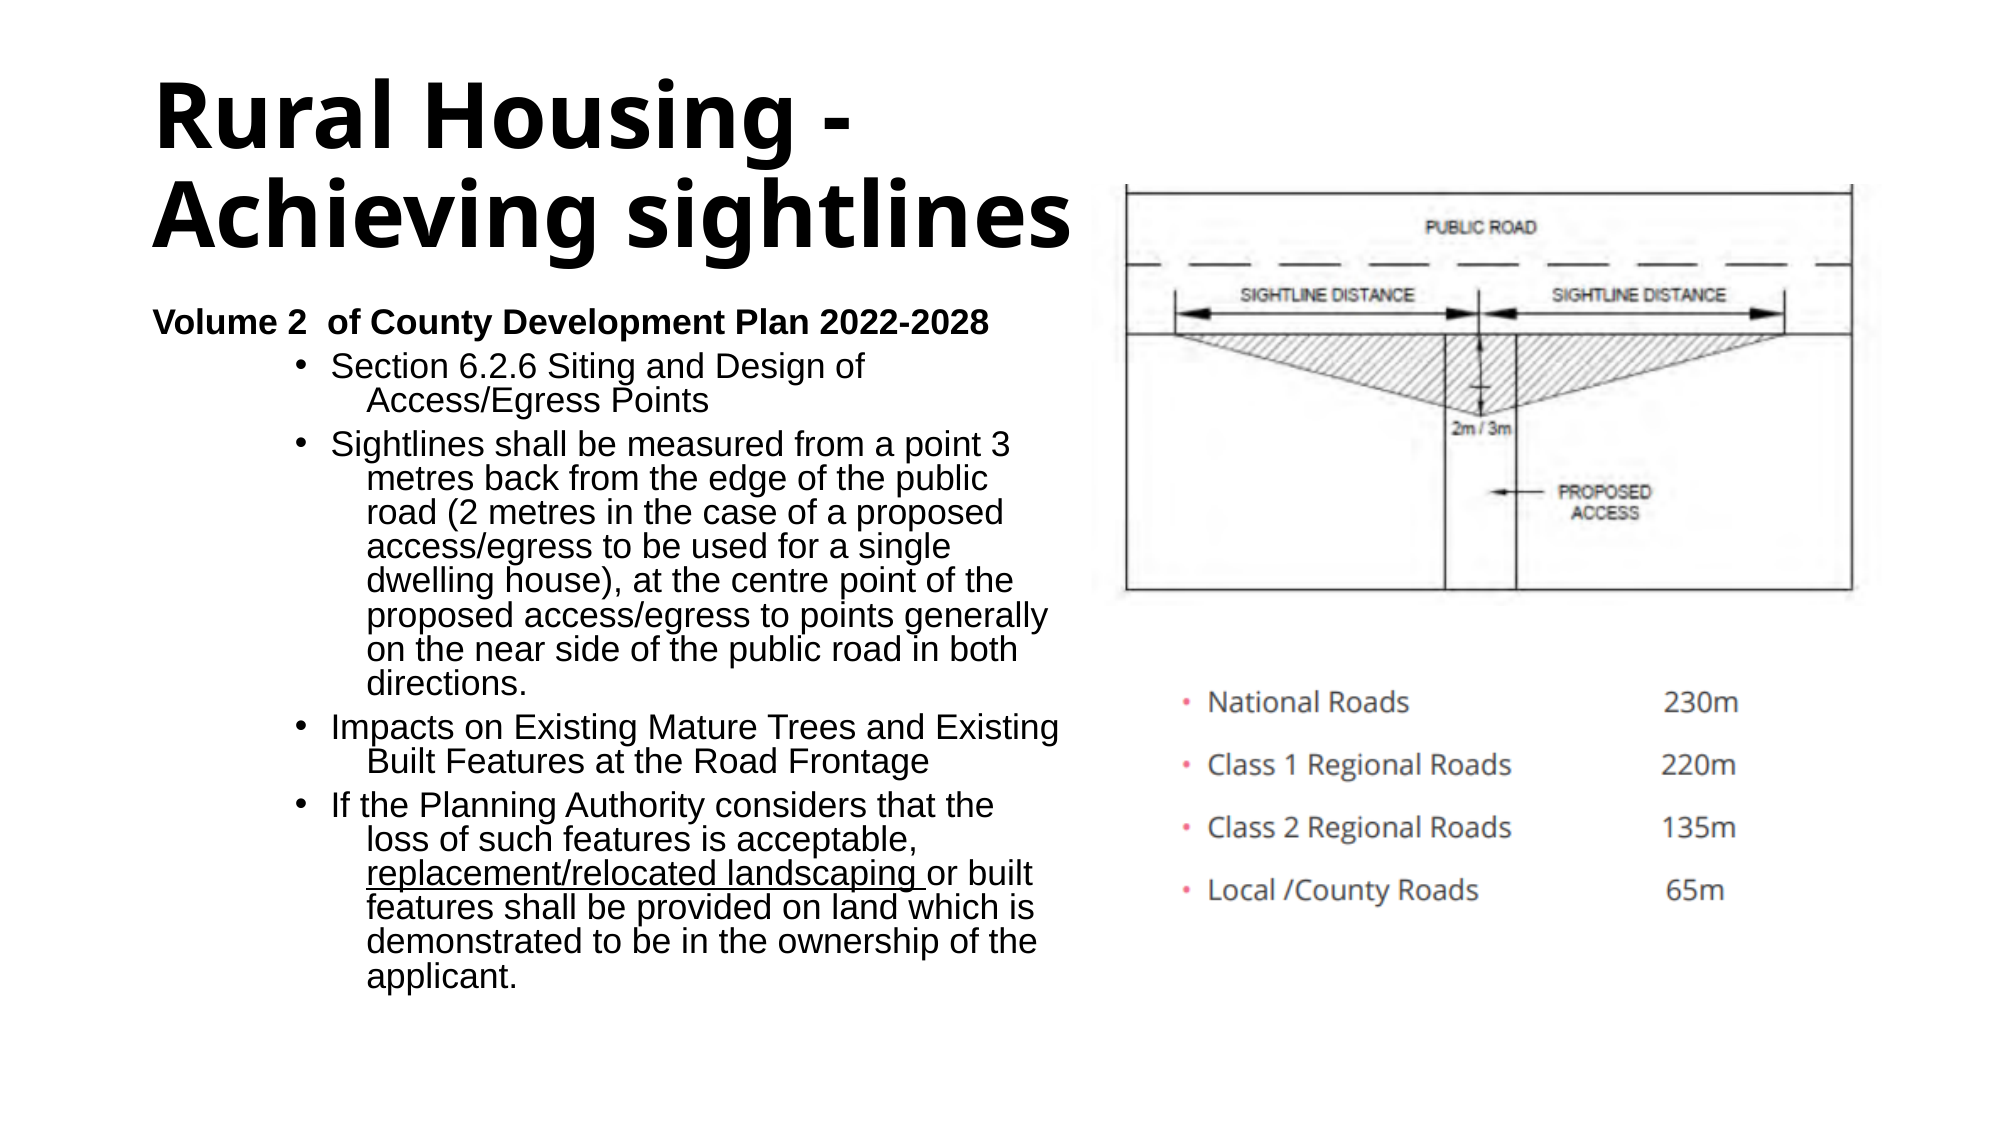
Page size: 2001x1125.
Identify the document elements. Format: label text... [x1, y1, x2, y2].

picture [1082, 184, 1882, 607]
list Volume 2 of County Development Plan 2022-2028 Section 6.2.6 Siting and Design of Access/Egress Points Sightlines shall be measured from a point 3 metres back from the edge of the public road (2 metres in the case of a proposed access/egress to be used for a single dwelling house), at the centre point of the proposed access/egress to points generally on the near side of the public road in both directions. Impacts on Existing Mature Trees and Existing Built Features at the Road Frontage If the Planning Authority considers that the loss of such features is acceptable, replacement/relocated landscaping or built features shall be provided on land which is demonstrated to be in the ownership of the applicant. [137, 299, 1083, 1014]
picture [1147, 656, 1751, 941]
title Rural Housing - Achieving sightlines [137, 59, 1863, 278]
